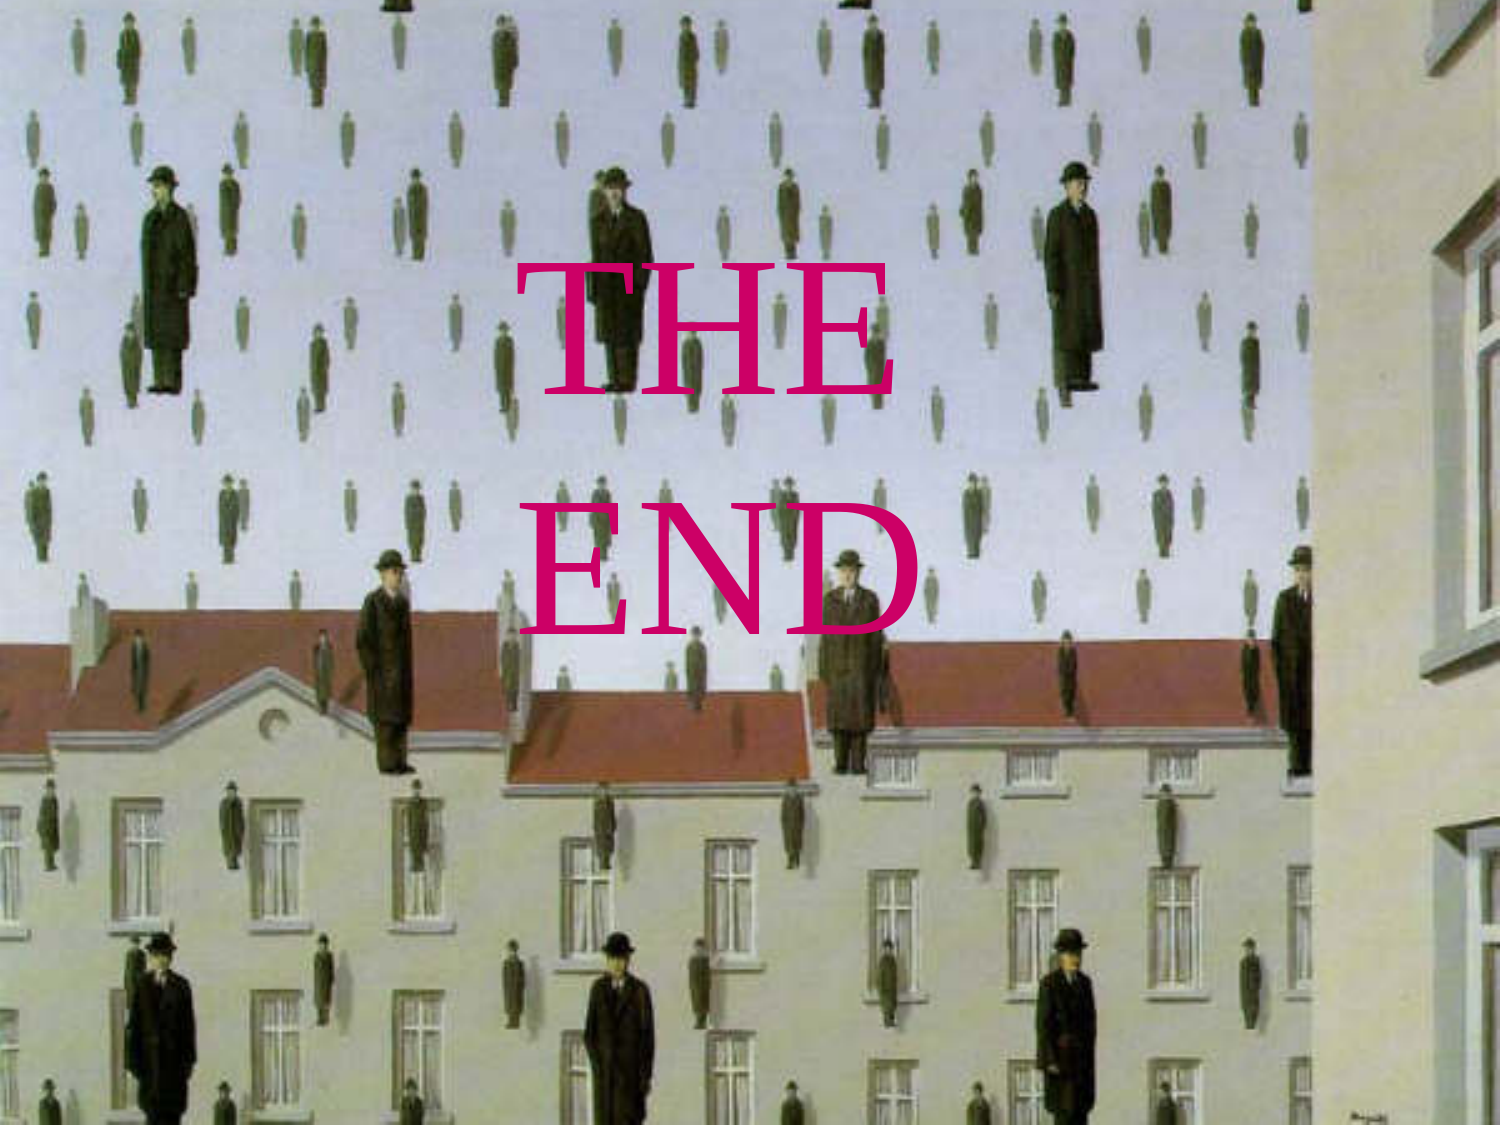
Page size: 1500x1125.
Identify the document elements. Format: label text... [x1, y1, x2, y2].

picture [0, 0, 1500, 1125]
text_box THE END [499, 187, 1116, 683]
